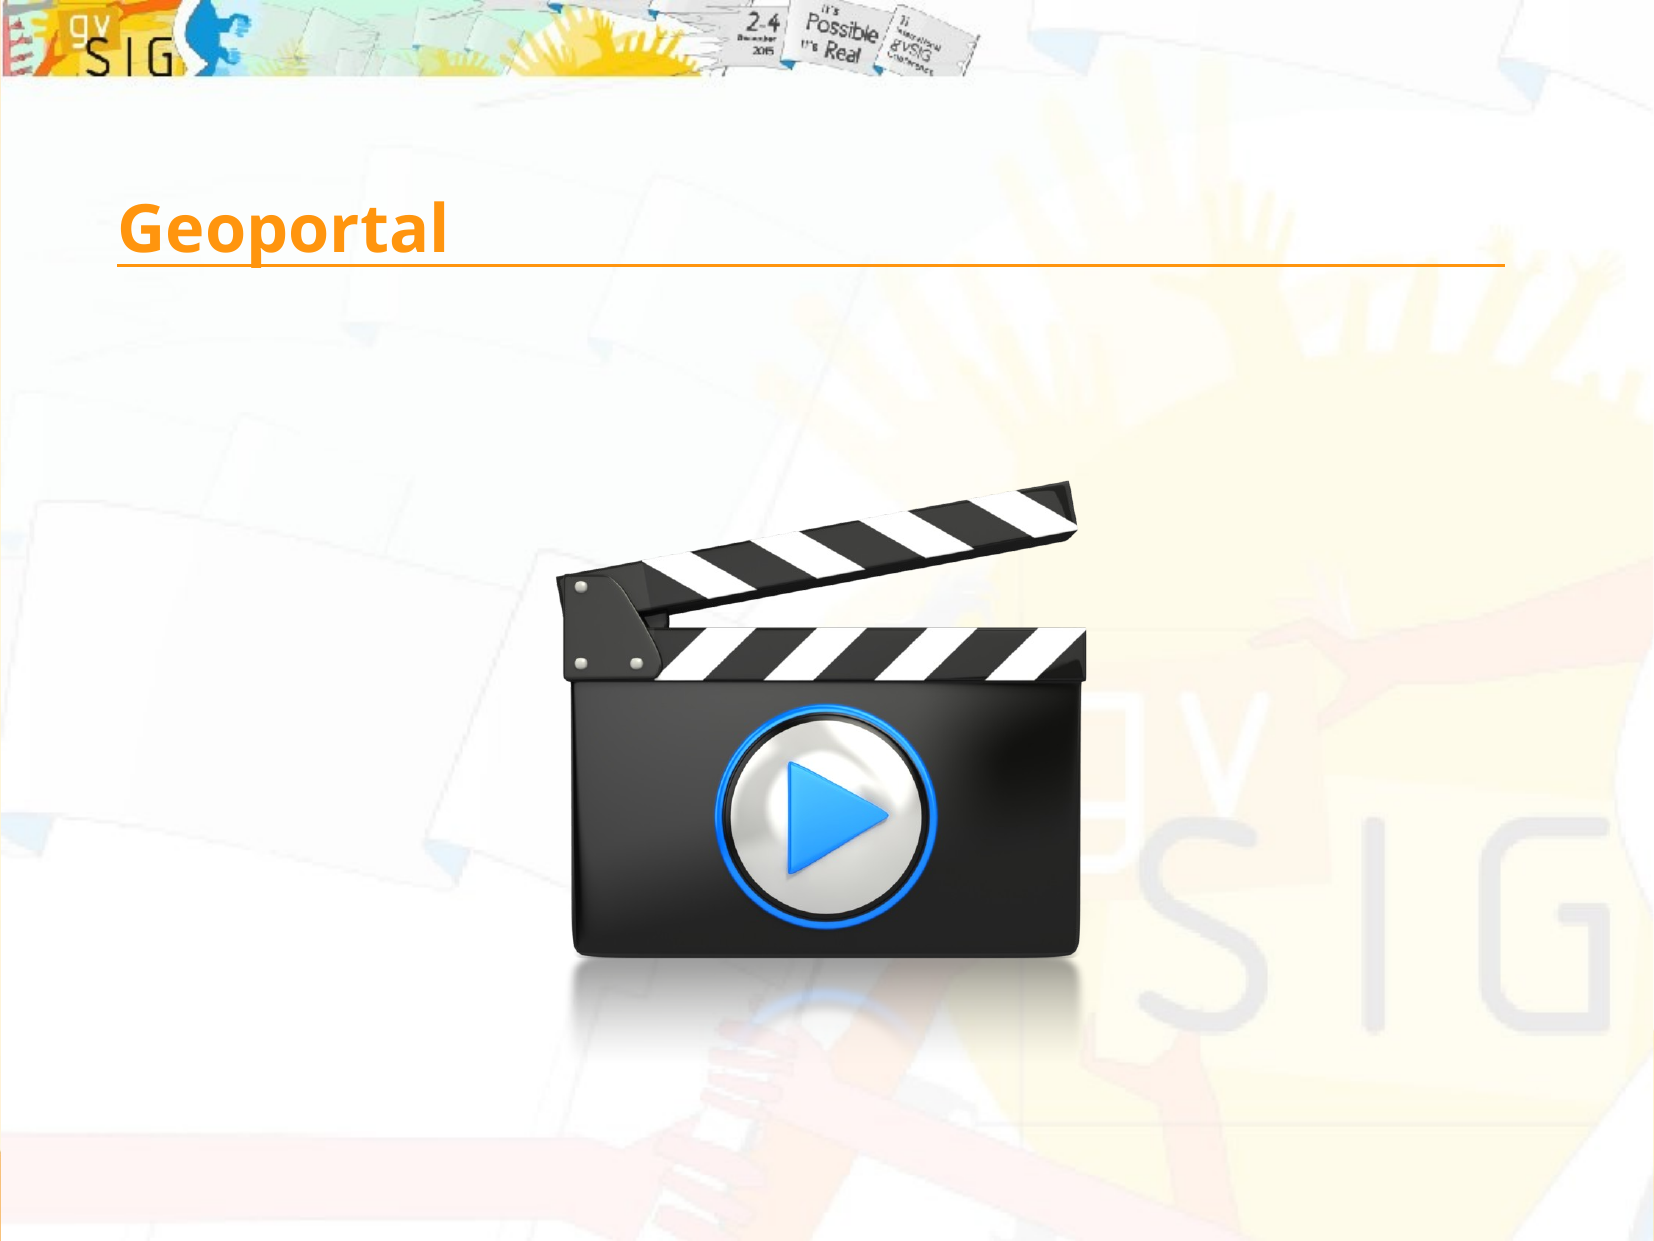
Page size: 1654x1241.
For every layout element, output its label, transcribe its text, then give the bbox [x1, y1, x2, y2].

title Geoportal [117, 177, 1606, 276]
picture [0, 0, 1654, 1241]
